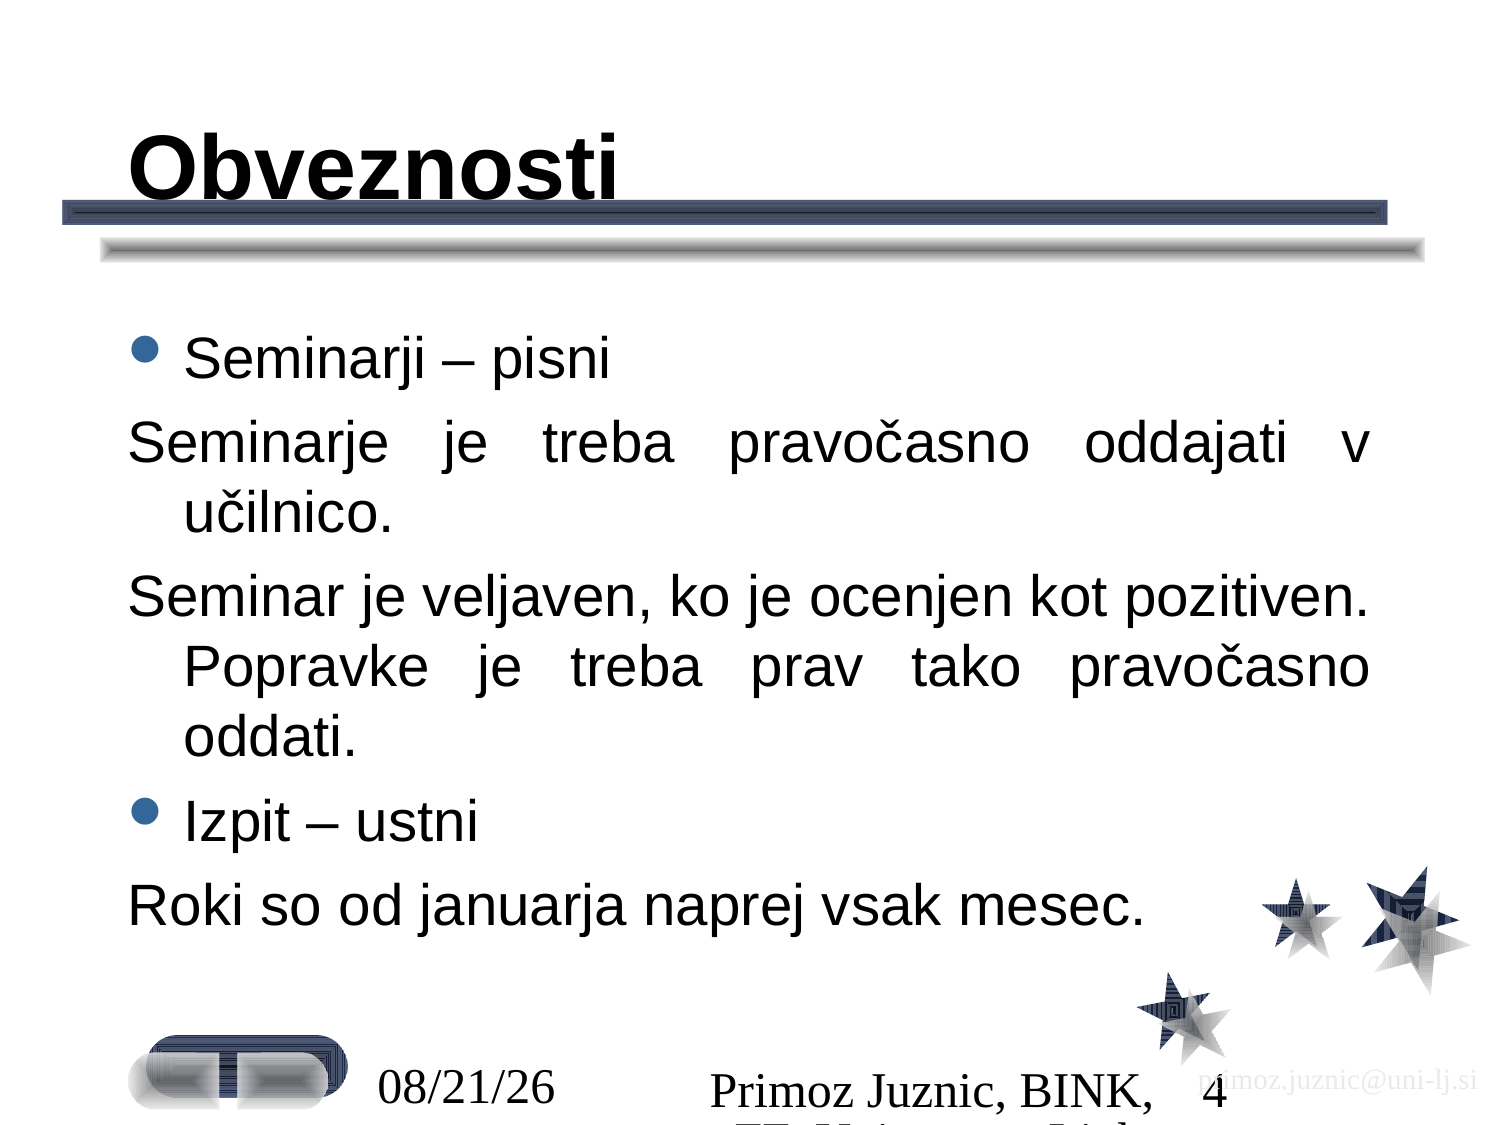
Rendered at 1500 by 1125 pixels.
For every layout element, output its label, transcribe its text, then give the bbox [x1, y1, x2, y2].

title Obveznosti [112, 37, 1388, 225]
list Seminarji – pisni Seminarje je treba pravočasno oddajati v učilnico. Seminar je veljaven, ko je ocenjen kot pozitiven. Popravke je treba prav tako pravočasno oddati. Izpit – ustni Roki so od januarja naprej vsak mesec. [112, 312, 1388, 1031]
